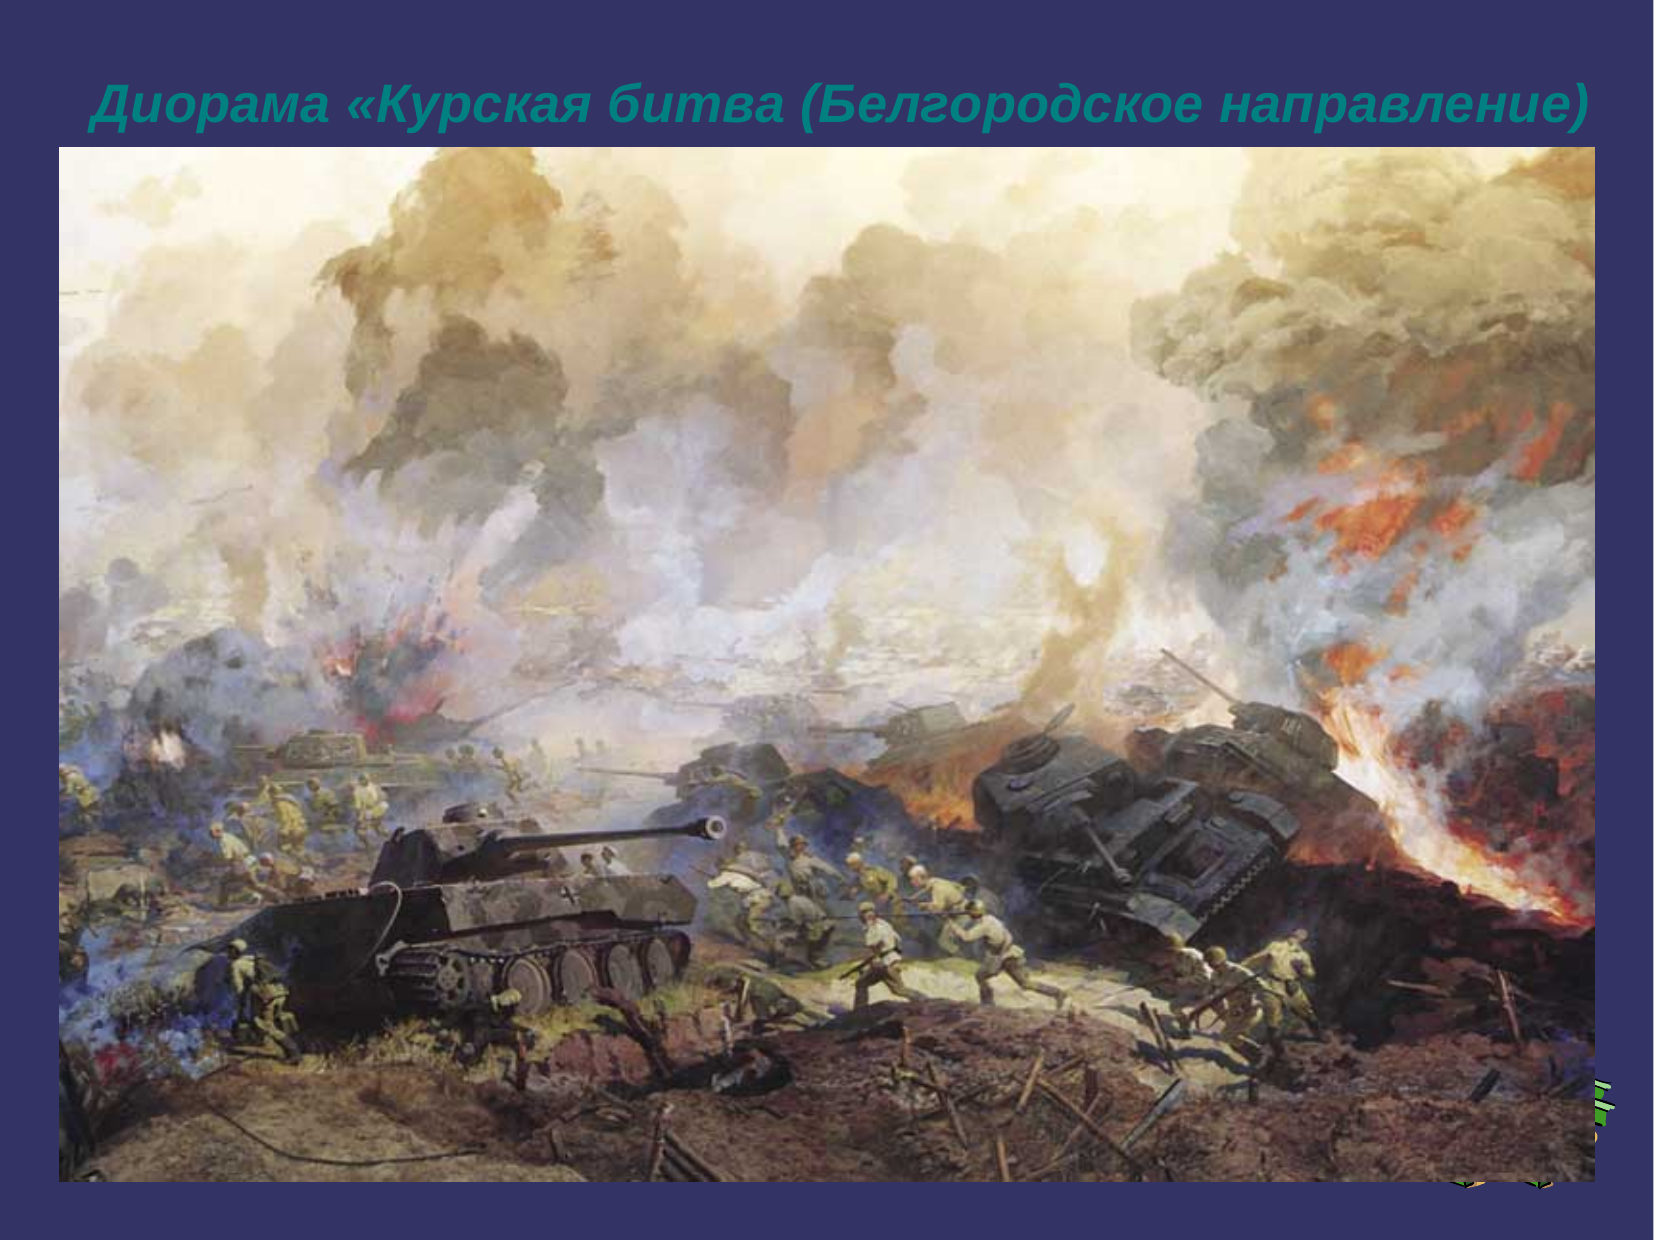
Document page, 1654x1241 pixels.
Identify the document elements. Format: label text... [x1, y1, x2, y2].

title Диорама «Курская битва (Белгородское направление) [59, 29, 1625, 178]
picture [59, 147, 1595, 1182]
